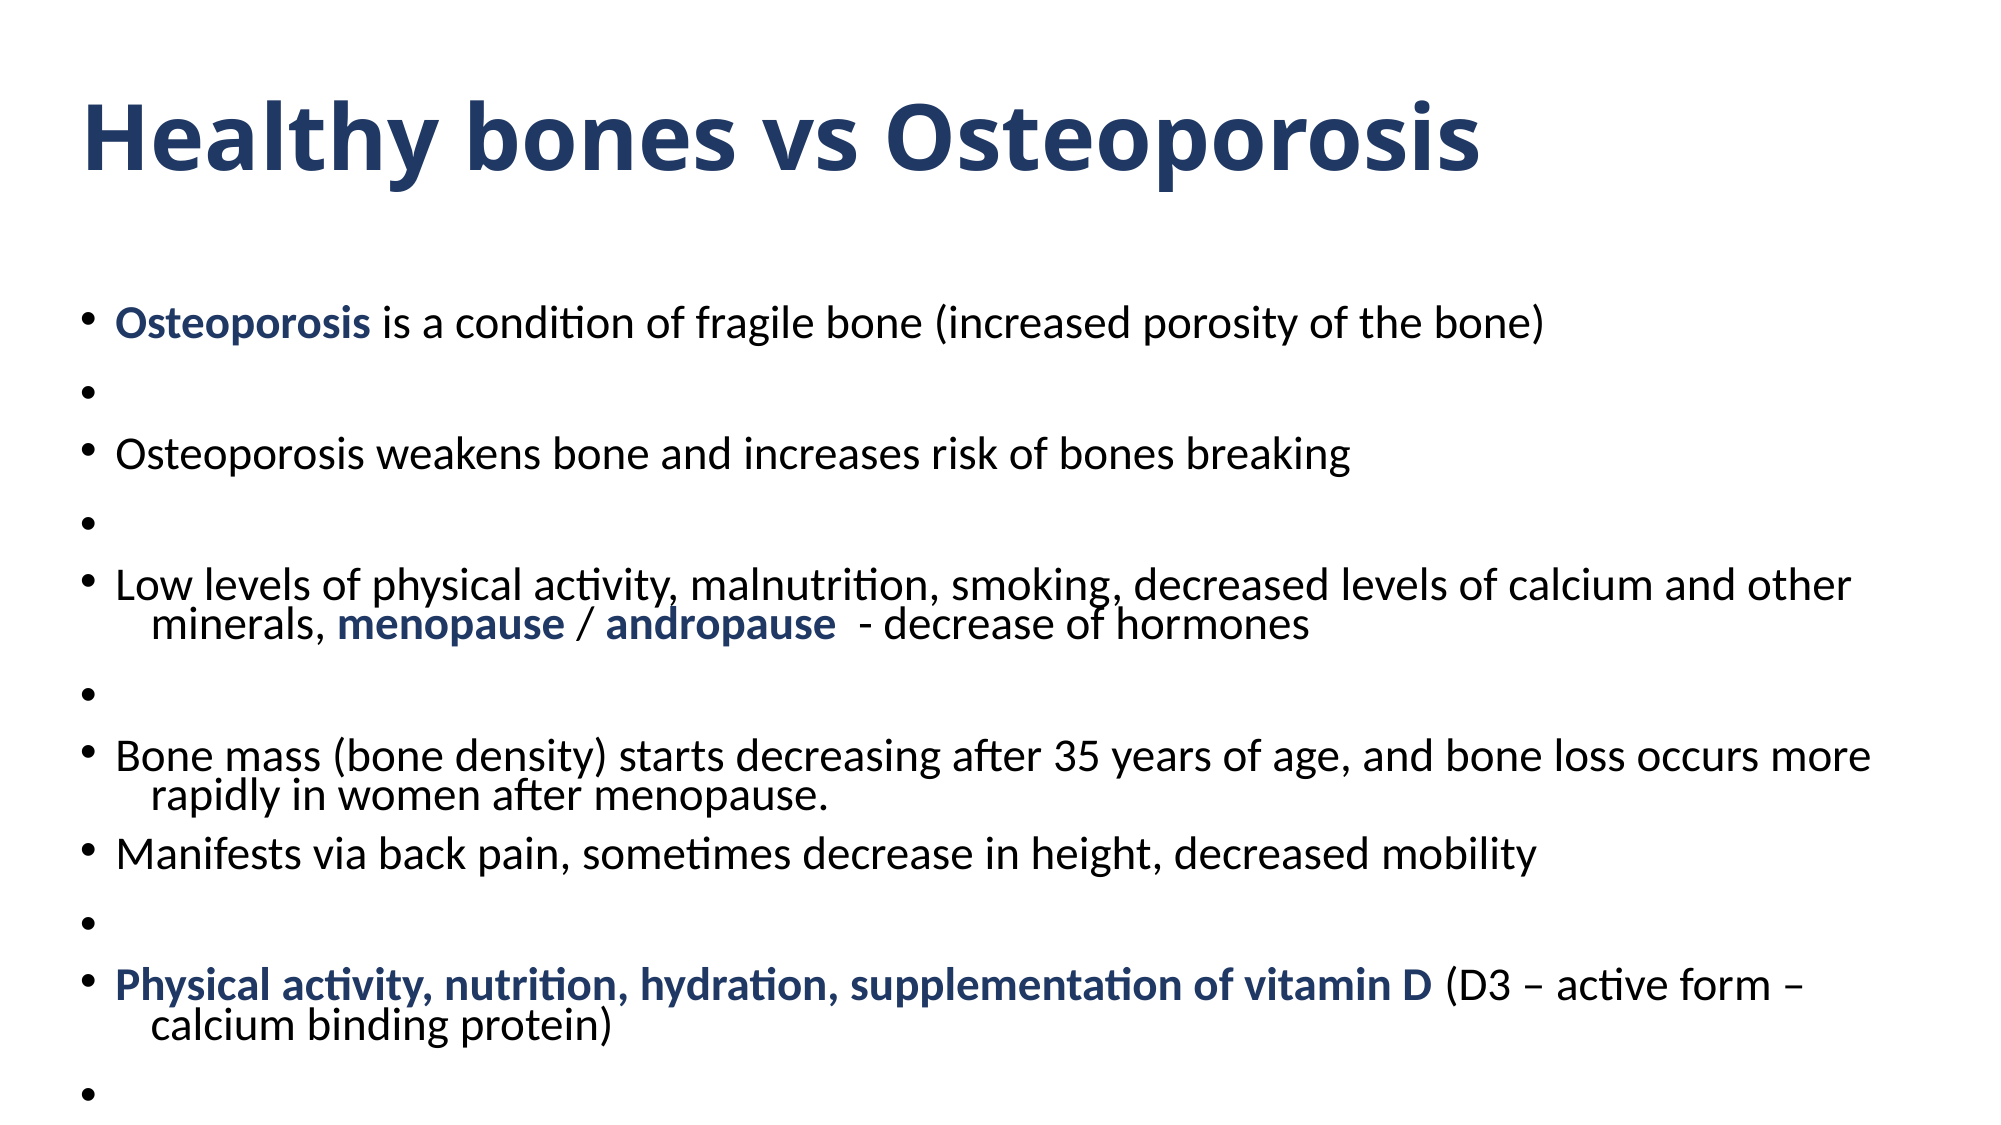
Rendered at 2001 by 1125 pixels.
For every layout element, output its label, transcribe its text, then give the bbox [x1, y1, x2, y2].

title Healthy bones vs Osteoporosis [65, 31, 1791, 250]
list Osteoporosis is a condition of fragile bone (increased porosity of the bone) Osteoporosis weakens bone and increases risk of bones breaking Low levels of physical activity, malnutrition, smoking, decreased levels of calcium and other minerals, menopause / andropause - decrease of hormones Bone mass (bone density) starts decreasing after 35 years of age, and bone loss occurs more rapidly in women after menopause. Manifests via back pain, sometimes decrease in height, decreased mobility Physical activity, nutrition, hydration, supplementation of vitamin D (D3 – active form – calcium binding protein) [65, 299, 1927, 1061]
